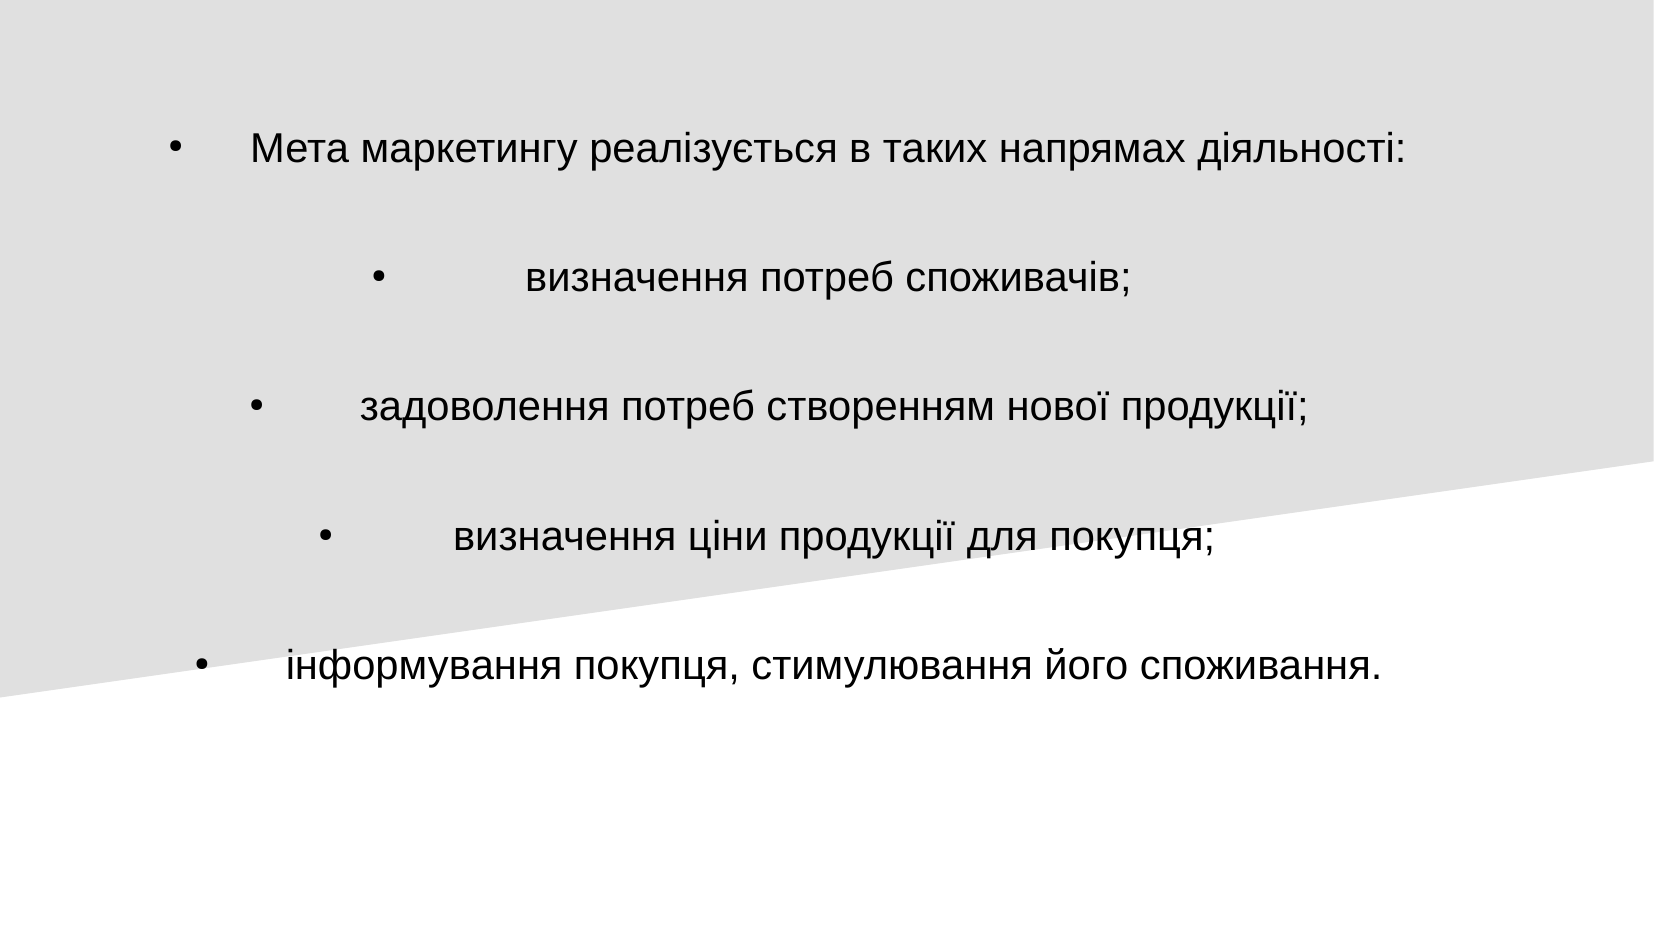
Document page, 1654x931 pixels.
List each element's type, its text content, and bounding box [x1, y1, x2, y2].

list Мета маркетингу реалізується в таких напрямах діяльності: визначення потреб споживачів; задоволення потреб створенням нової продукції; визначення ціни продукції для покупця; інформування покупця, стимулювання його споживання. [86, 124, 1531, 697]
